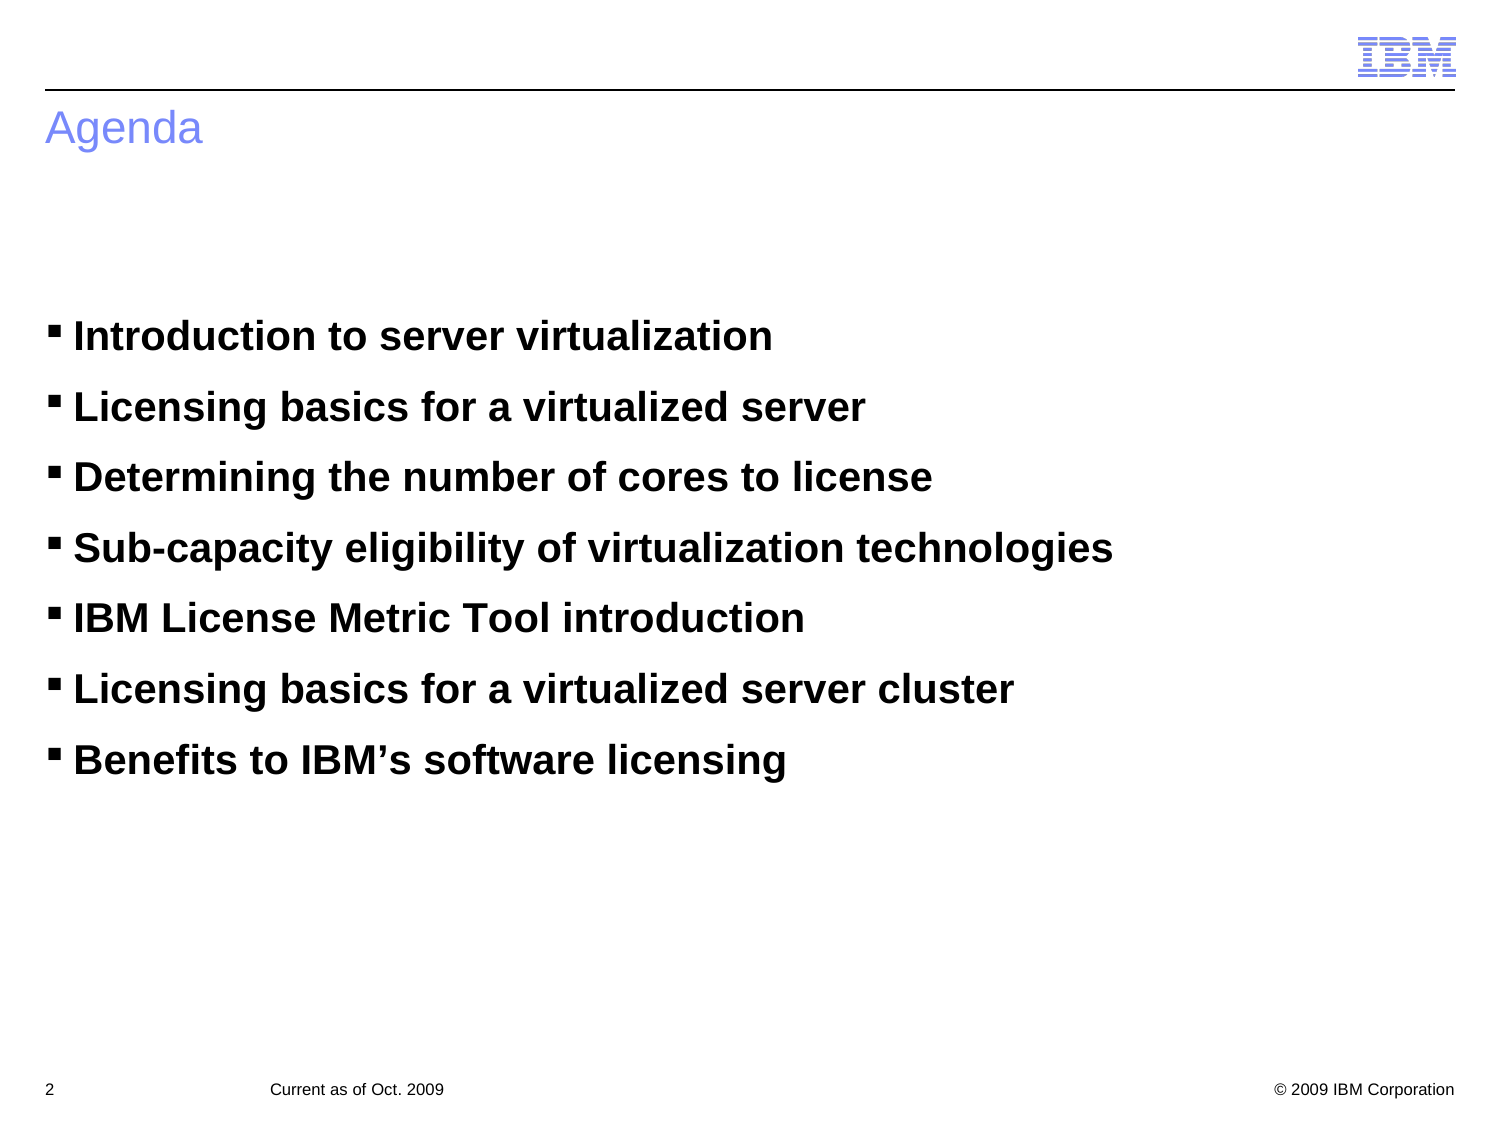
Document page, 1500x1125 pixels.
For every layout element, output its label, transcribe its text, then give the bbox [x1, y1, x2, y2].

title Agenda [29, 97, 1456, 203]
list Introduction to server virtualization Licensing basics for a virtualized server Determining the number of cores to license Sub-capacity eligibility of virtualization technologies IBM License Metric Tool introduction Licensing basics for a virtualized server cluster Benefits to IBM’s software licensing [29, 307, 1456, 1043]
picture [1358, 37, 1456, 77]
